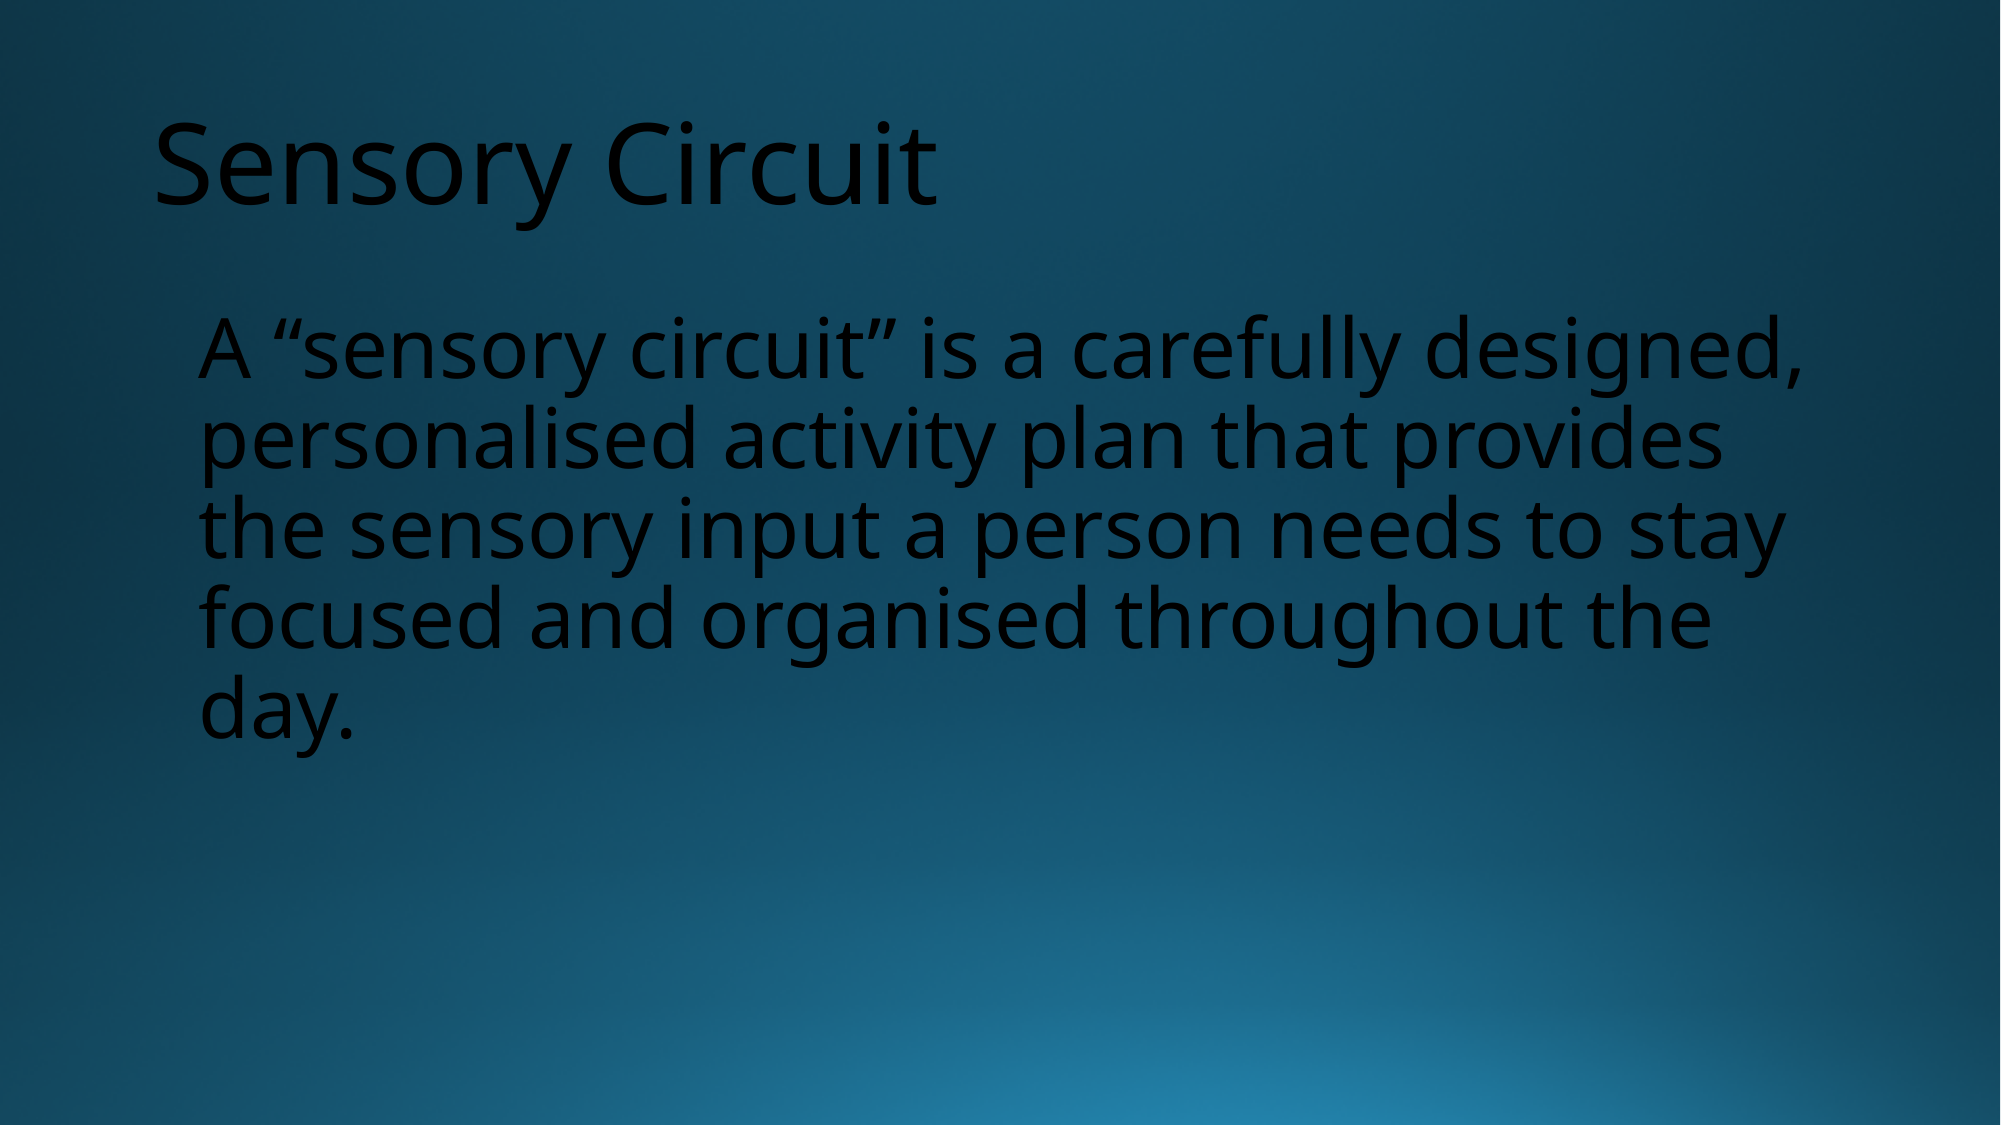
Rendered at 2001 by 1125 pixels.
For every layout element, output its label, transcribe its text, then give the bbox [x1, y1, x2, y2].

list A “sensory circuit” is a carefully designed, personalised activity plan that provides the sensory input a person needs to stay focused and organised throughout the day. [183, 299, 1863, 1014]
title Sensory Circuit [137, 59, 1863, 278]
